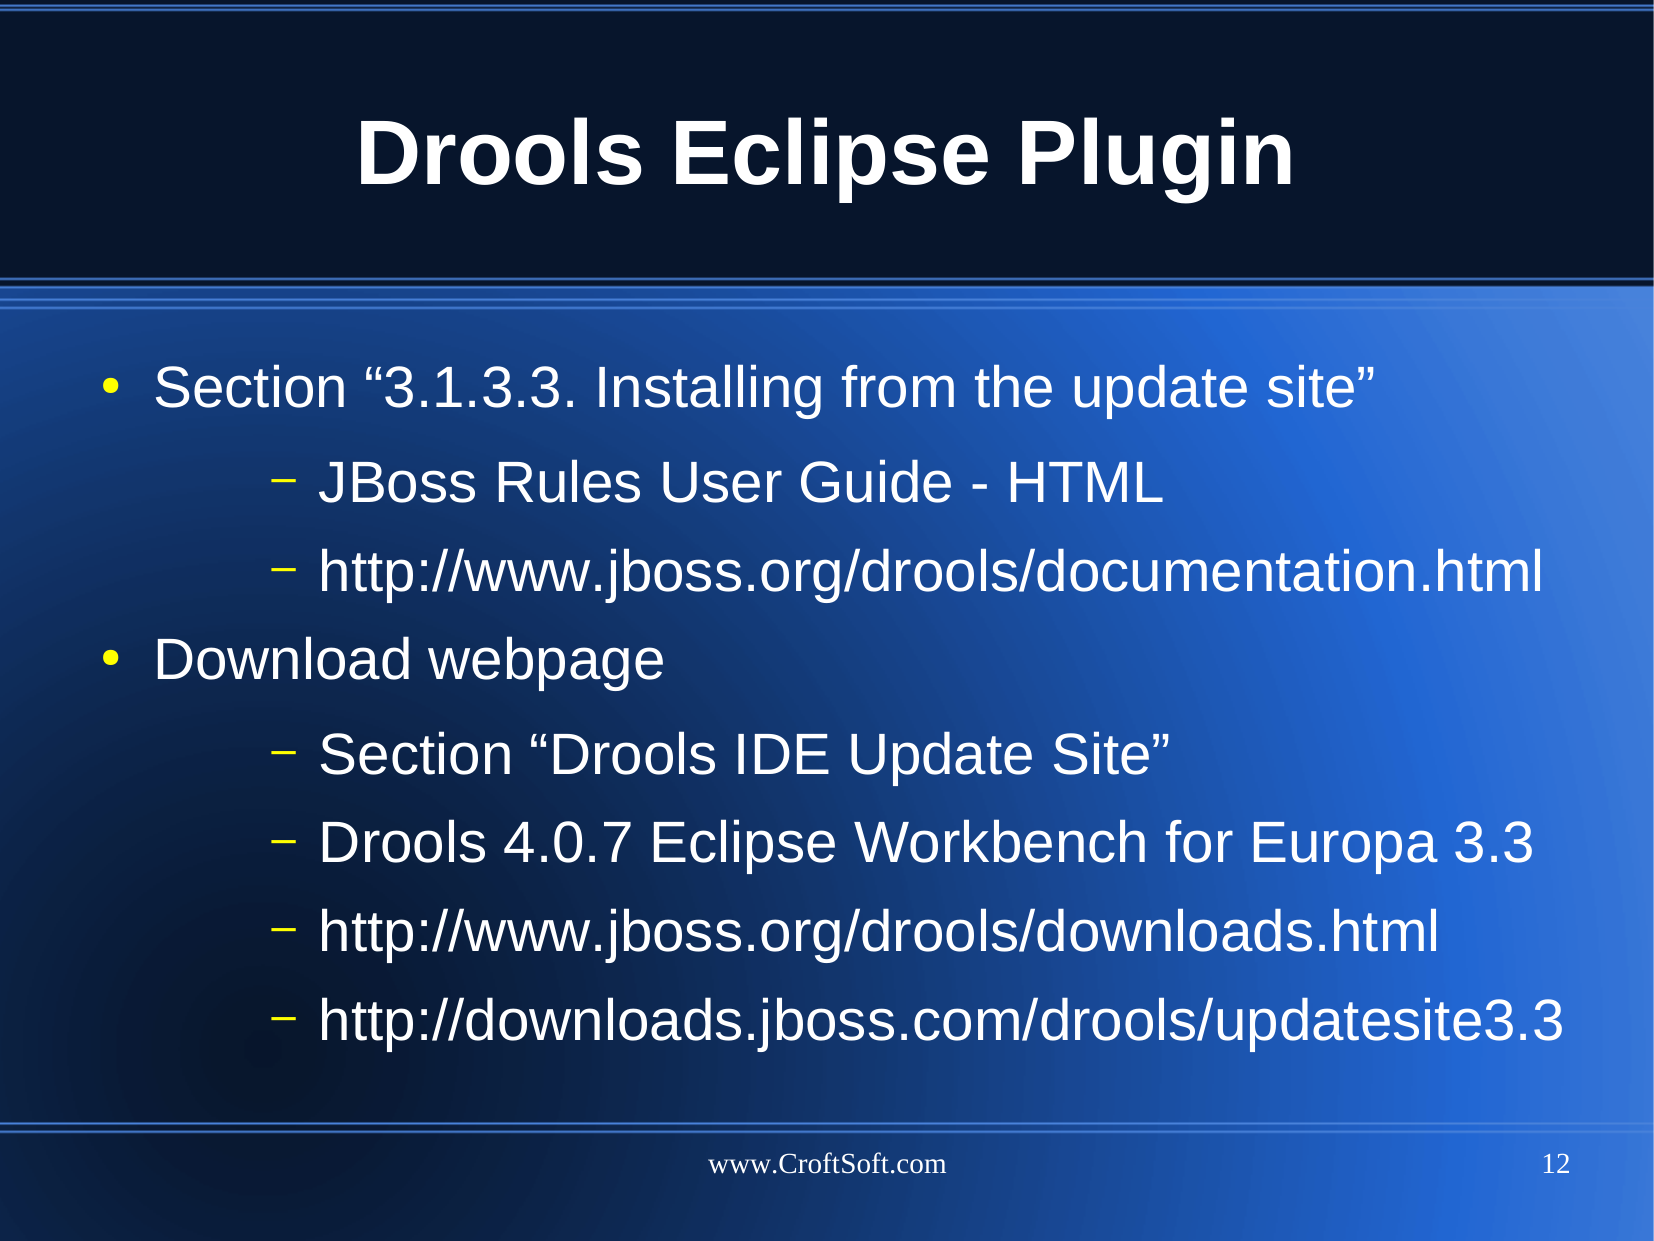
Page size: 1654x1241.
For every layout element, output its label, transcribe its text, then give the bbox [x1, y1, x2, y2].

title Drools Eclipse Plugin [82, 49, 1571, 257]
list Section “3.1.3.3. Installing from the update site” JBoss Rules User Guide - HTML http://www.jboss.org/drools/documentation.html Download webpage Section “Drools IDE Update Site” Drools 4.0.7 Eclipse Workbench for Europa 3.3 http://www.jboss.org/drools/downloads.html http://downloads.jboss.com/drools/updatesite3.3 [82, 355, 1571, 1058]
picture [0, 0, 1654, 1241]
